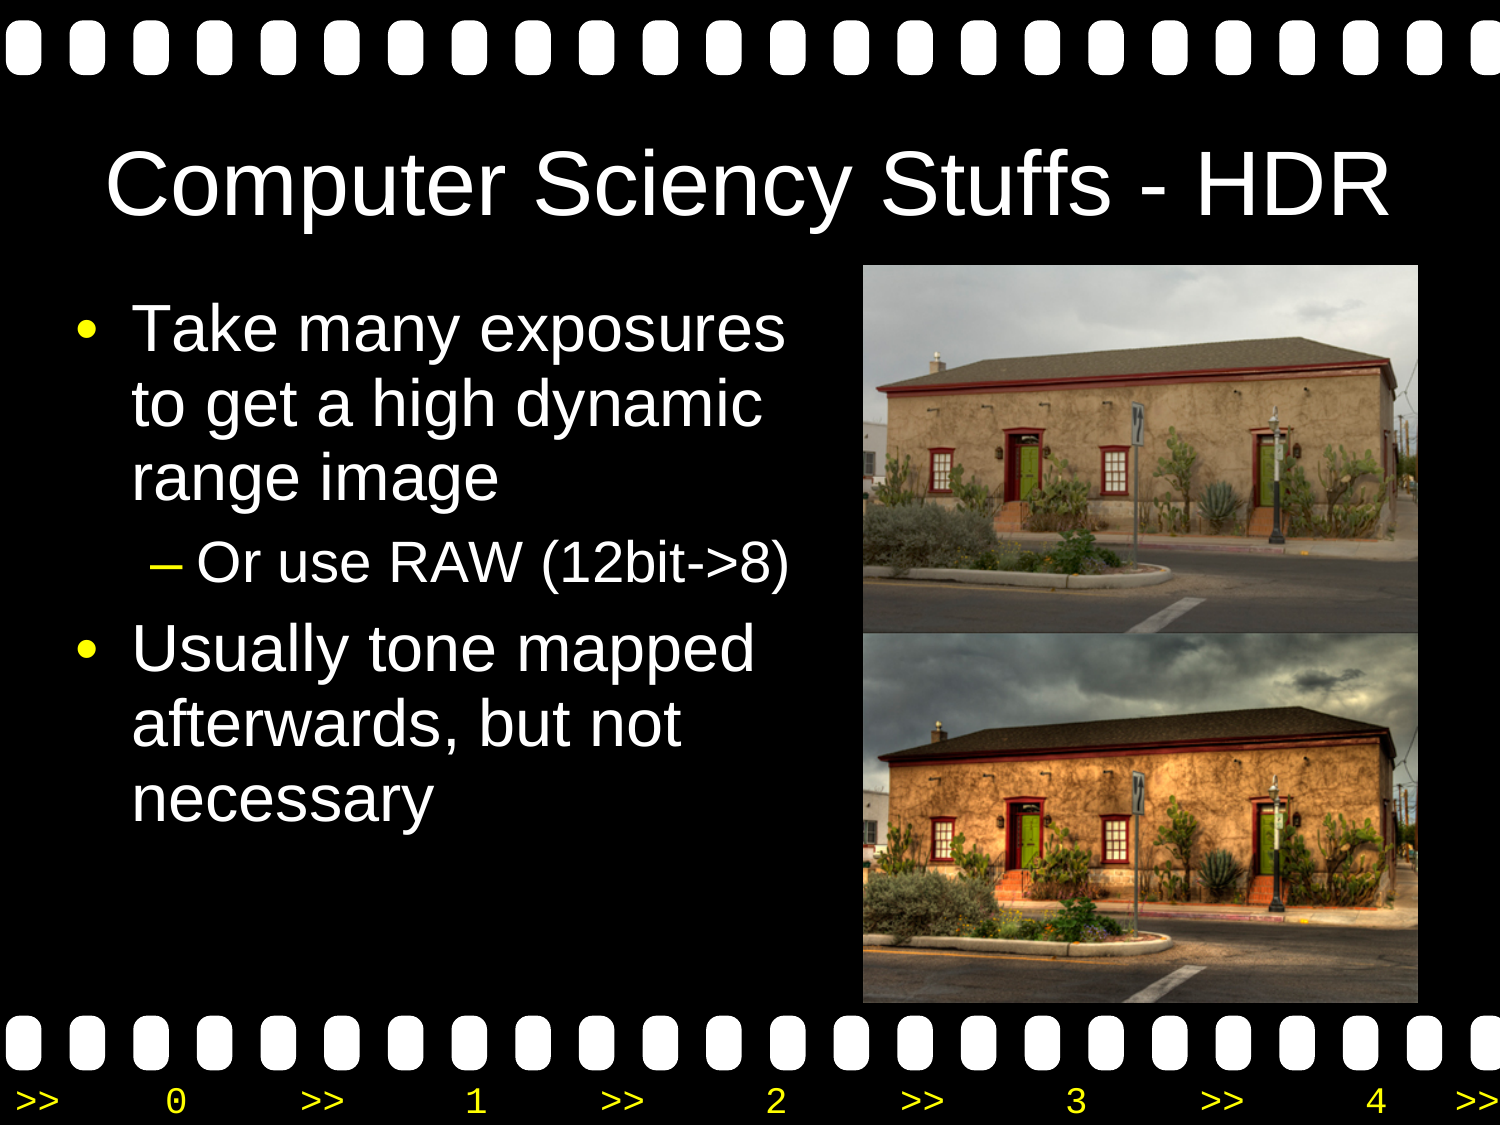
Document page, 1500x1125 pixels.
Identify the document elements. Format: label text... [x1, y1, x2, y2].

picture [863, 265, 1418, 1003]
title Computer Sciency Stuffs - HDR [75, 97, 1426, 271]
list Take many exposures to get a high dynamic range image Or use RAW (12bit->8) Usually tone mapped afterwards, but not necessary [75, 290, 798, 967]
